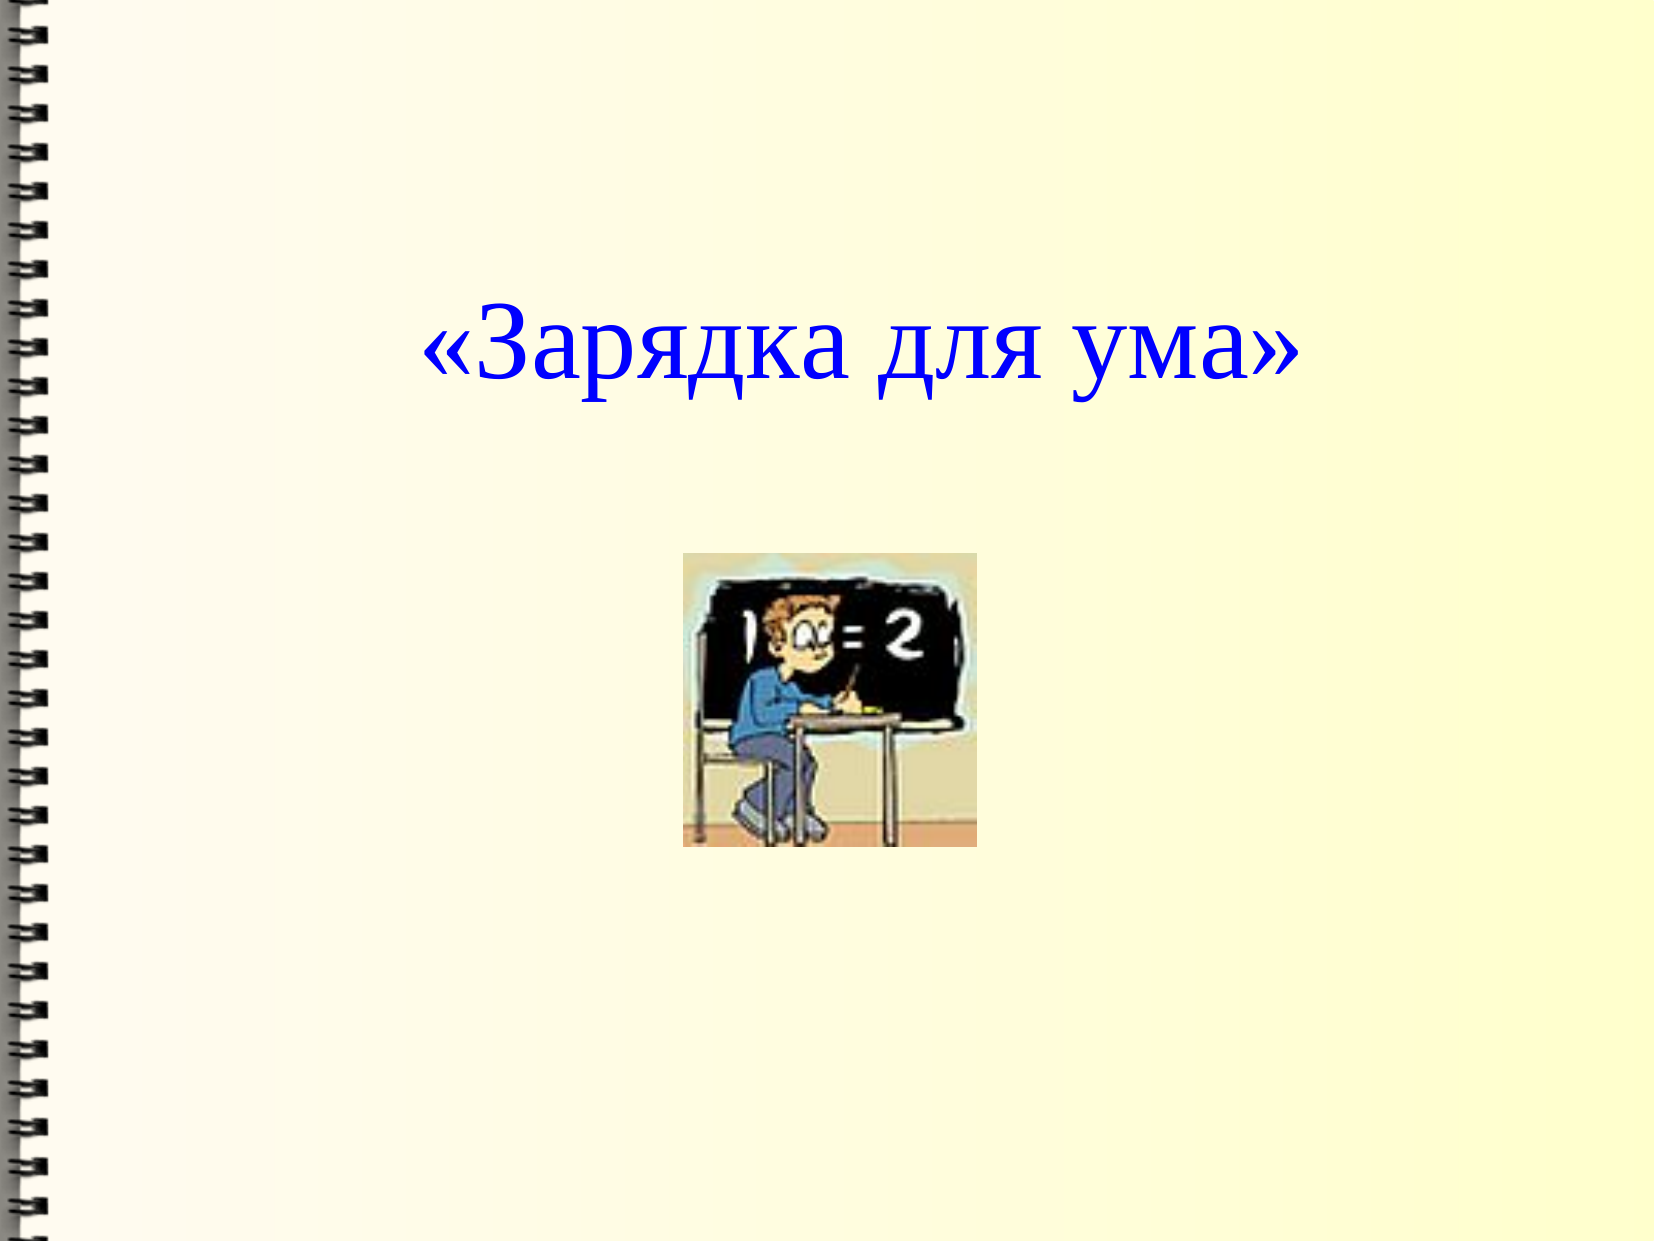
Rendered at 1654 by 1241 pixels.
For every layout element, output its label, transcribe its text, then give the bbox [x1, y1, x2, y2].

picture [0, 0, 1654, 1241]
text_box [82, 305, 1568, 1122]
picture [683, 553, 977, 847]
text_box «Зарядка для ума» [97, 195, 1628, 472]
